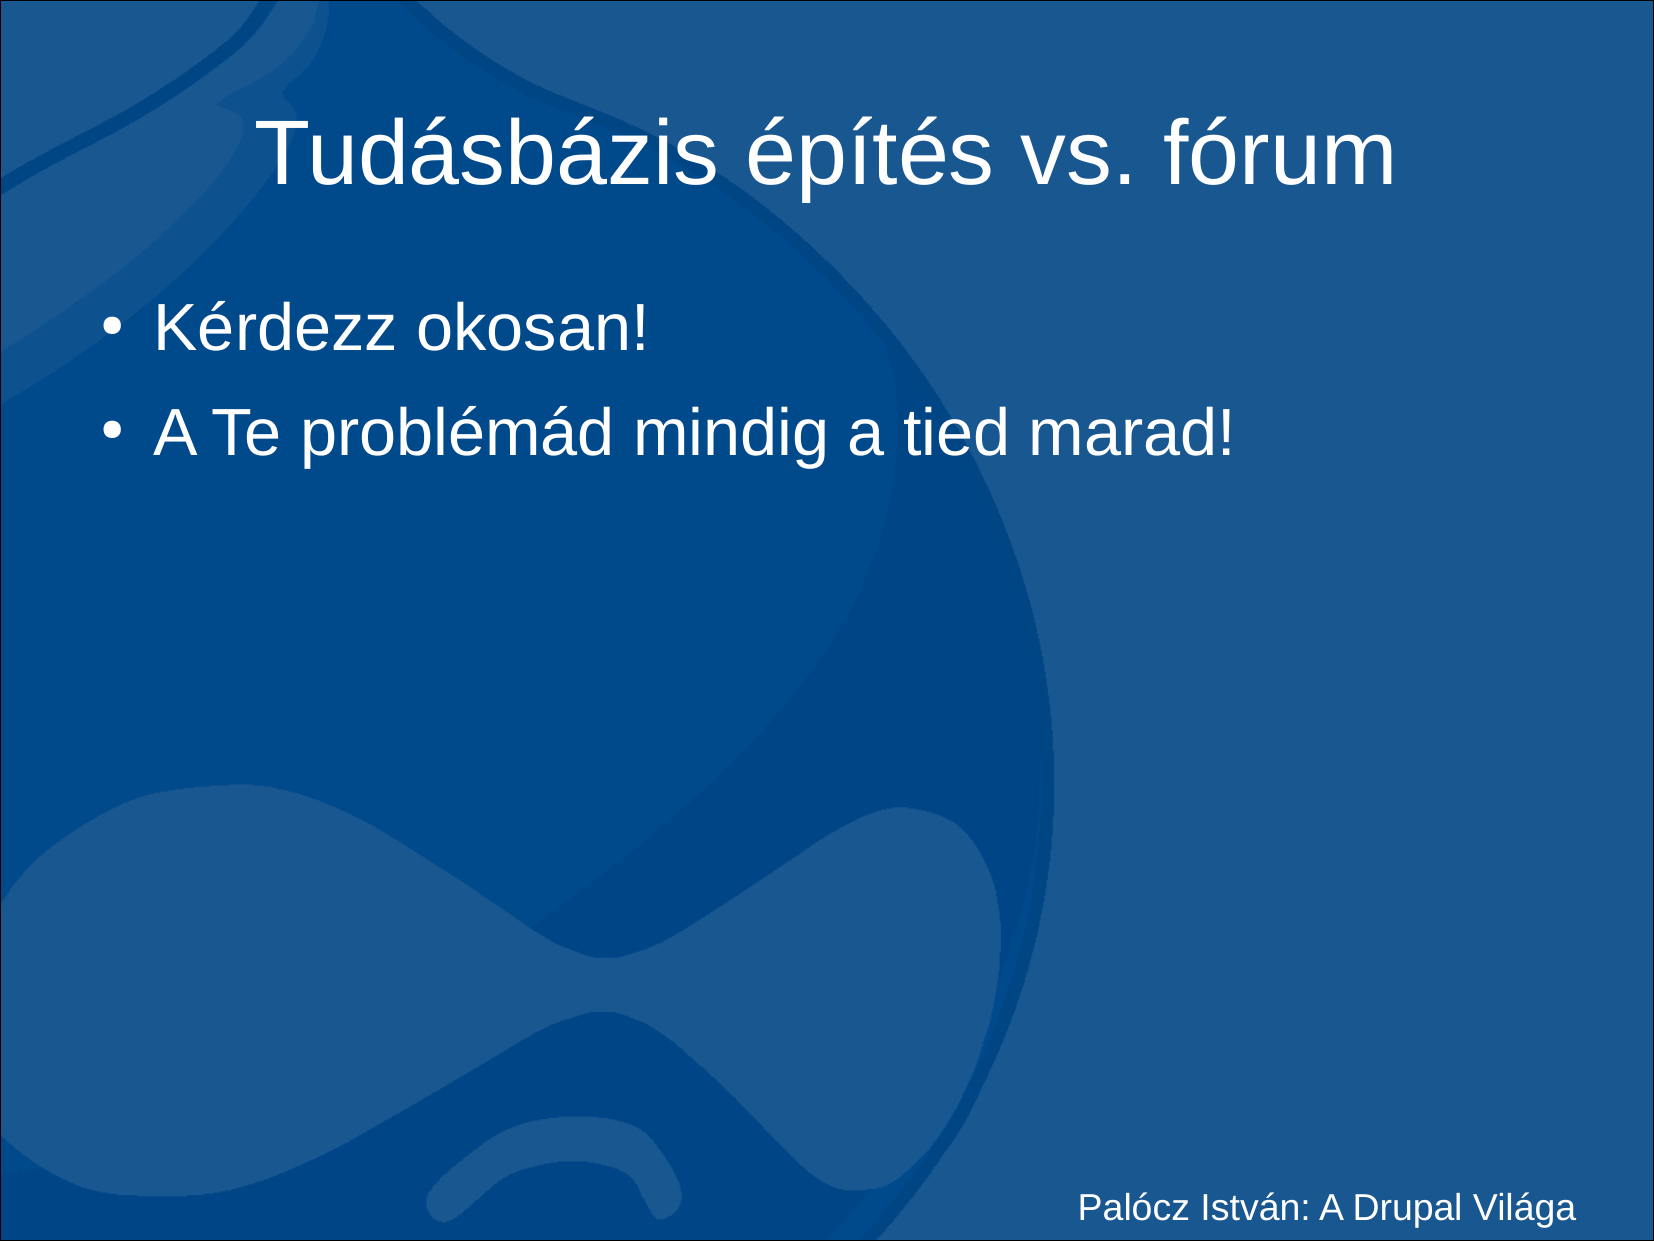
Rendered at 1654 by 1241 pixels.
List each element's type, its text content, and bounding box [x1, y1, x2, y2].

list Kérdezz okosan! A Te problémád mindig a tied marad! [82, 290, 1571, 1109]
title Tudásbázis építés vs. fórum [82, 56, 1571, 250]
